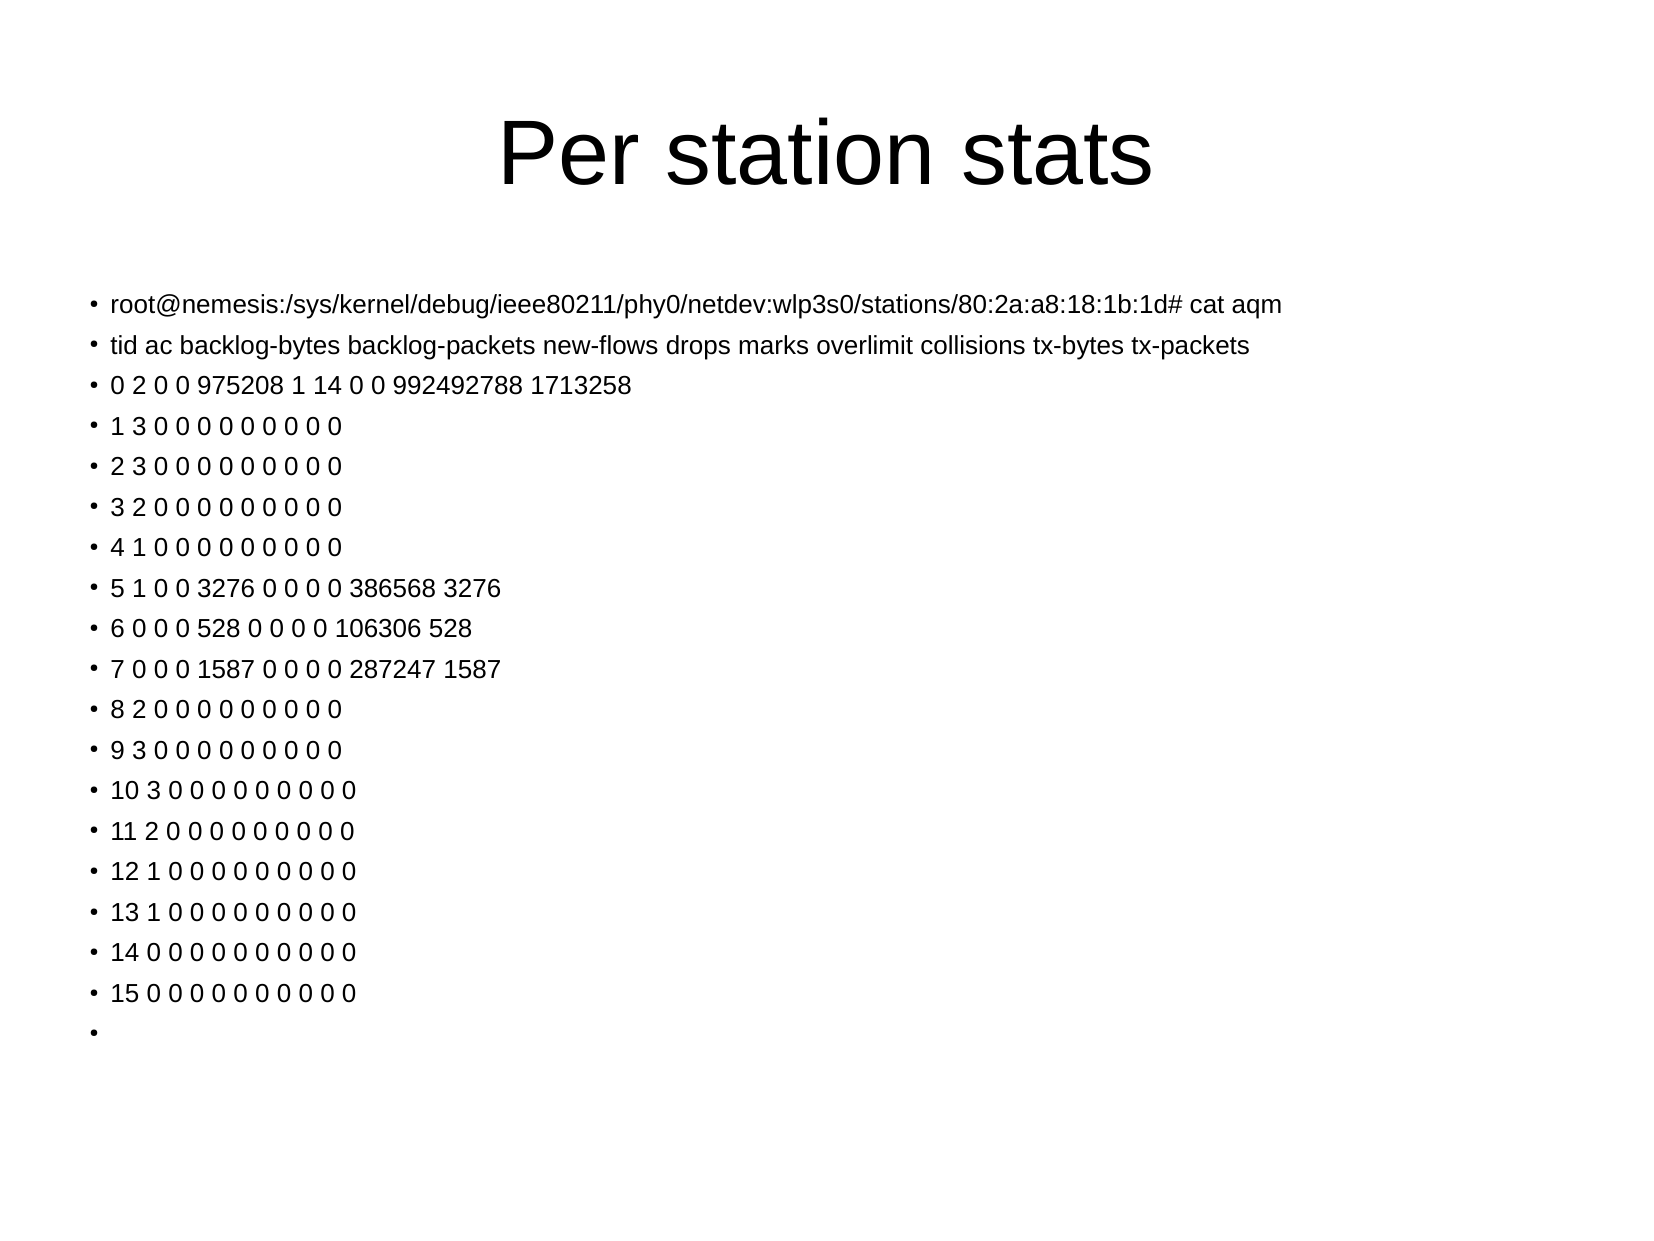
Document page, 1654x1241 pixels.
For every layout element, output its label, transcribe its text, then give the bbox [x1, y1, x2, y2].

title Per station stats [82, 49, 1571, 257]
list root@nemesis:/sys/kernel/debug/ieee80211/phy0/netdev:wlp3s0/stations/80:2a:a8:18:1b:1d# cat aqm tid ac backlog-bytes backlog-packets new-flows drops marks overlimit collisions tx-bytes tx-packets 0 2 0 0 975208 1 14 0 0 992492788 1713258 1 3 0 0 0 0 0 0 0 0 0 2 3 0 0 0 0 0 0 0 0 0 3 2 0 0 0 0 0 0 0 0 0 4 1 0 0 0 0 0 0 0 0 0 5 1 0 0 3276 0 0 0 0 386568 3276 6 0 0 0 528 0 0 0 0 106306 528 7 0 0 0 1587 0 0 0 0 287247 1587 8 2 0 0 0 0 0 0 0 0 0 9 3 0 0 0 0 0 0 0 0 0 10 3 0 0 0 0 0 0 0 0 0 11 2 0 0 0 0 0 0 0 0 0 12 1 0 0 0 0 0 0 0 0 0 13 1 0 0 0 0 0 0 0 0 0 14 0 0 0 0 0 0 0 0 0 0 15 0 0 0 0 0 0 0 0 0 0 [82, 290, 1571, 1010]
